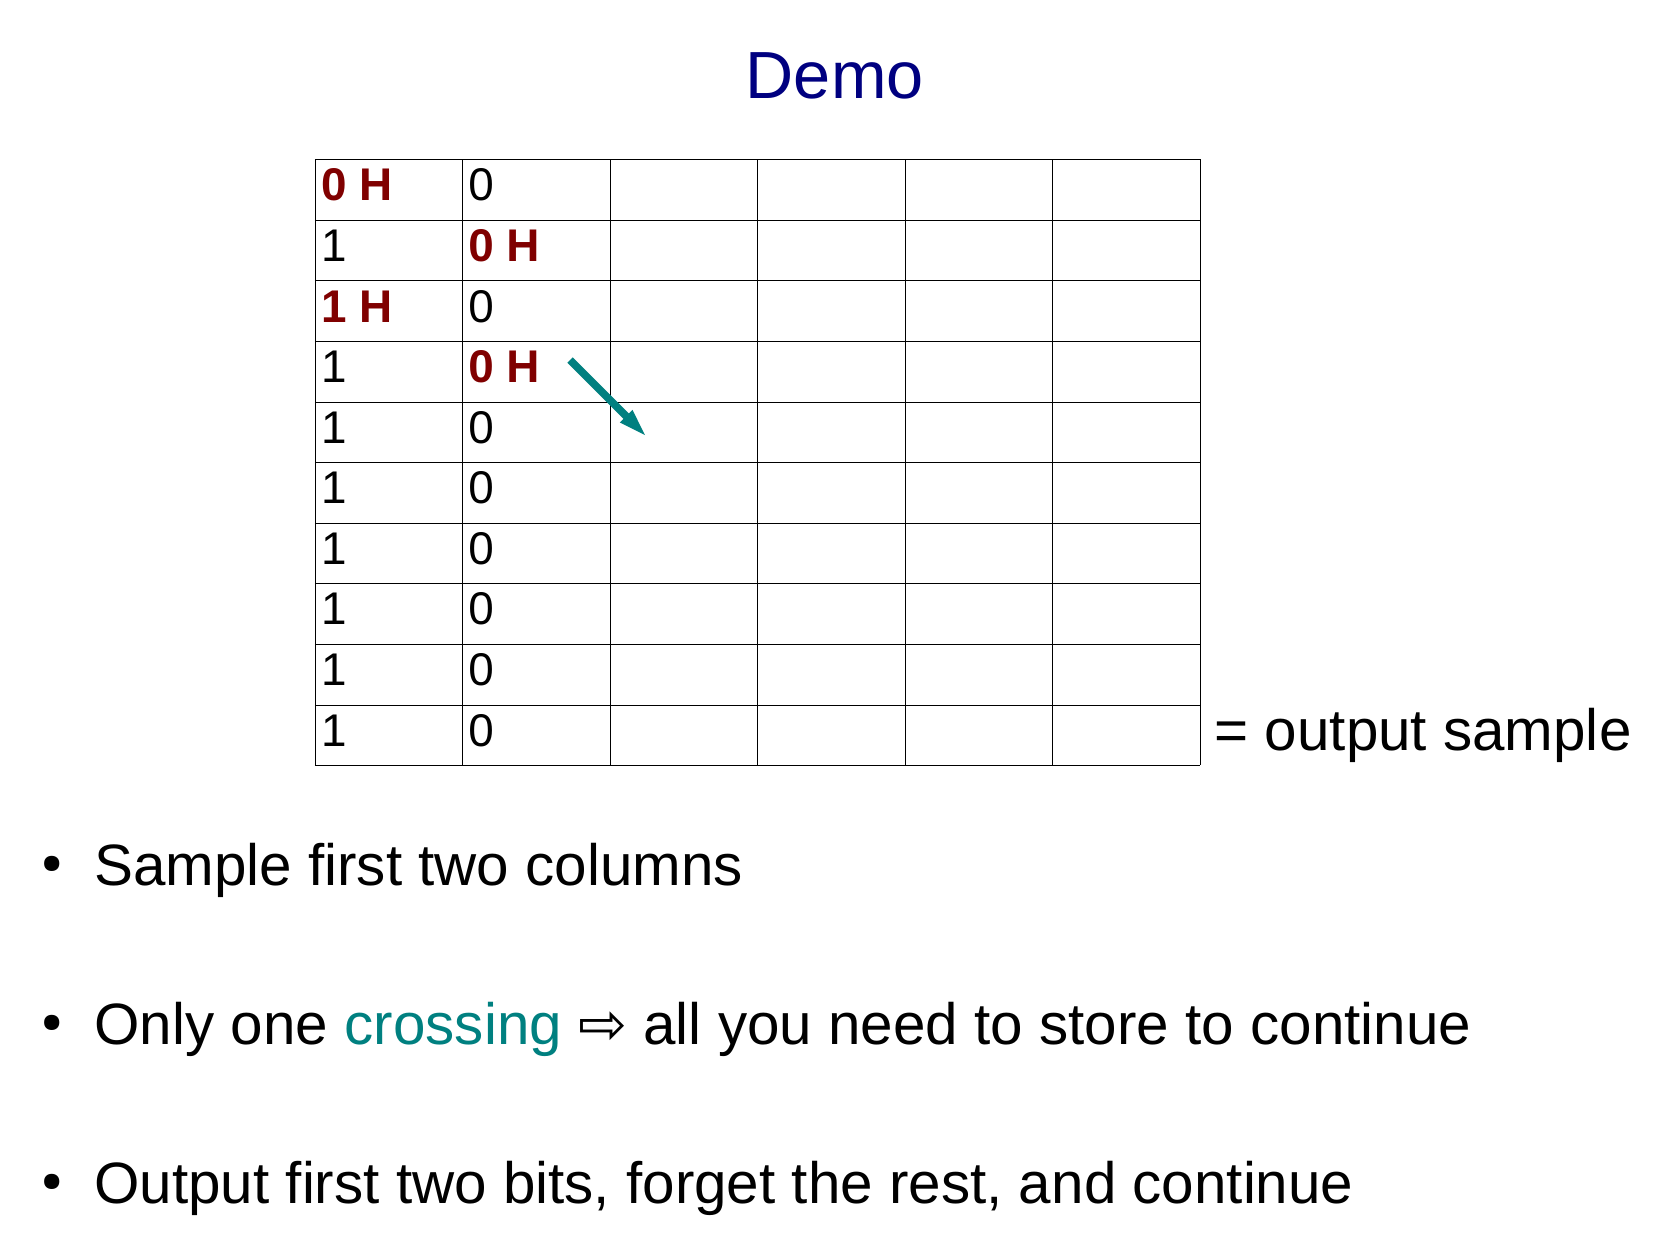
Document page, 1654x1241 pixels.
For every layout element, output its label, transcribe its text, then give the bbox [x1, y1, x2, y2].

table_cell [758, 342, 905, 402]
table_cell [611, 584, 757, 644]
table_cell [906, 706, 1052, 765]
table_cell 0 [463, 645, 610, 705]
table_cell [906, 524, 1052, 583]
table_cell 0 [463, 463, 610, 523]
table_cell [611, 645, 757, 705]
table_header [1053, 160, 1200, 220]
table_cell [758, 463, 905, 523]
table_header [758, 160, 905, 220]
table_cell [906, 403, 1052, 462]
table_cell [611, 706, 757, 765]
table_cell [1053, 281, 1200, 341]
table_header [611, 160, 757, 220]
table_cell [758, 524, 905, 583]
table_cell 1 [316, 524, 462, 583]
title Demo [131, 0, 1538, 151]
table_cell [1053, 342, 1200, 402]
table_cell [906, 342, 1052, 402]
table_cell [1053, 584, 1200, 644]
table_cell [611, 281, 757, 341]
table_cell 1 [316, 584, 462, 644]
table_header [906, 160, 1052, 220]
table_cell 1 [316, 221, 462, 280]
table_cell [611, 463, 757, 523]
table_header 0 H [316, 160, 462, 220]
table_cell 0 [463, 584, 610, 644]
table_cell [1053, 463, 1200, 523]
table_header 0 [463, 160, 610, 220]
table_cell [906, 463, 1052, 523]
table_cell [758, 706, 905, 765]
table_cell 1 [316, 706, 462, 765]
table_cell [906, 645, 1052, 705]
table_cell 0 H [463, 221, 610, 280]
table_cell [1053, 403, 1200, 462]
table_cell [758, 403, 905, 462]
table_cell 1 [316, 403, 462, 462]
table_cell 0 [463, 281, 610, 341]
table_cell 0 [463, 524, 610, 583]
table_cell 0 [463, 403, 610, 462]
table_cell [611, 524, 757, 583]
table_cell [1053, 524, 1200, 583]
table_cell [906, 221, 1052, 280]
table_cell [906, 584, 1052, 644]
table_cell [758, 584, 905, 644]
table_cell [1053, 706, 1199, 765]
table_cell [758, 281, 905, 341]
table_cell [758, 645, 905, 705]
table_cell 0 [463, 706, 610, 765]
table_cell 1 [316, 645, 462, 705]
table_cell 1 H [316, 281, 462, 341]
table_cell [758, 221, 905, 280]
table_cell 0 H [463, 342, 610, 402]
table_cell [906, 281, 1052, 341]
table_cell 1 [316, 342, 462, 402]
list Sample first two columns Only one crossing ⇨ all you need to store to continue Output first two bits, forget the rest, and continue [8, 825, 1636, 1241]
table_cell [1053, 645, 1200, 705]
table_cell 1 [316, 463, 462, 523]
table_cell [611, 403, 757, 462]
table_cell [1053, 221, 1200, 280]
table_cell [611, 221, 757, 280]
text_box = output sample [1199, 690, 1647, 770]
table_cell [611, 342, 757, 402]
